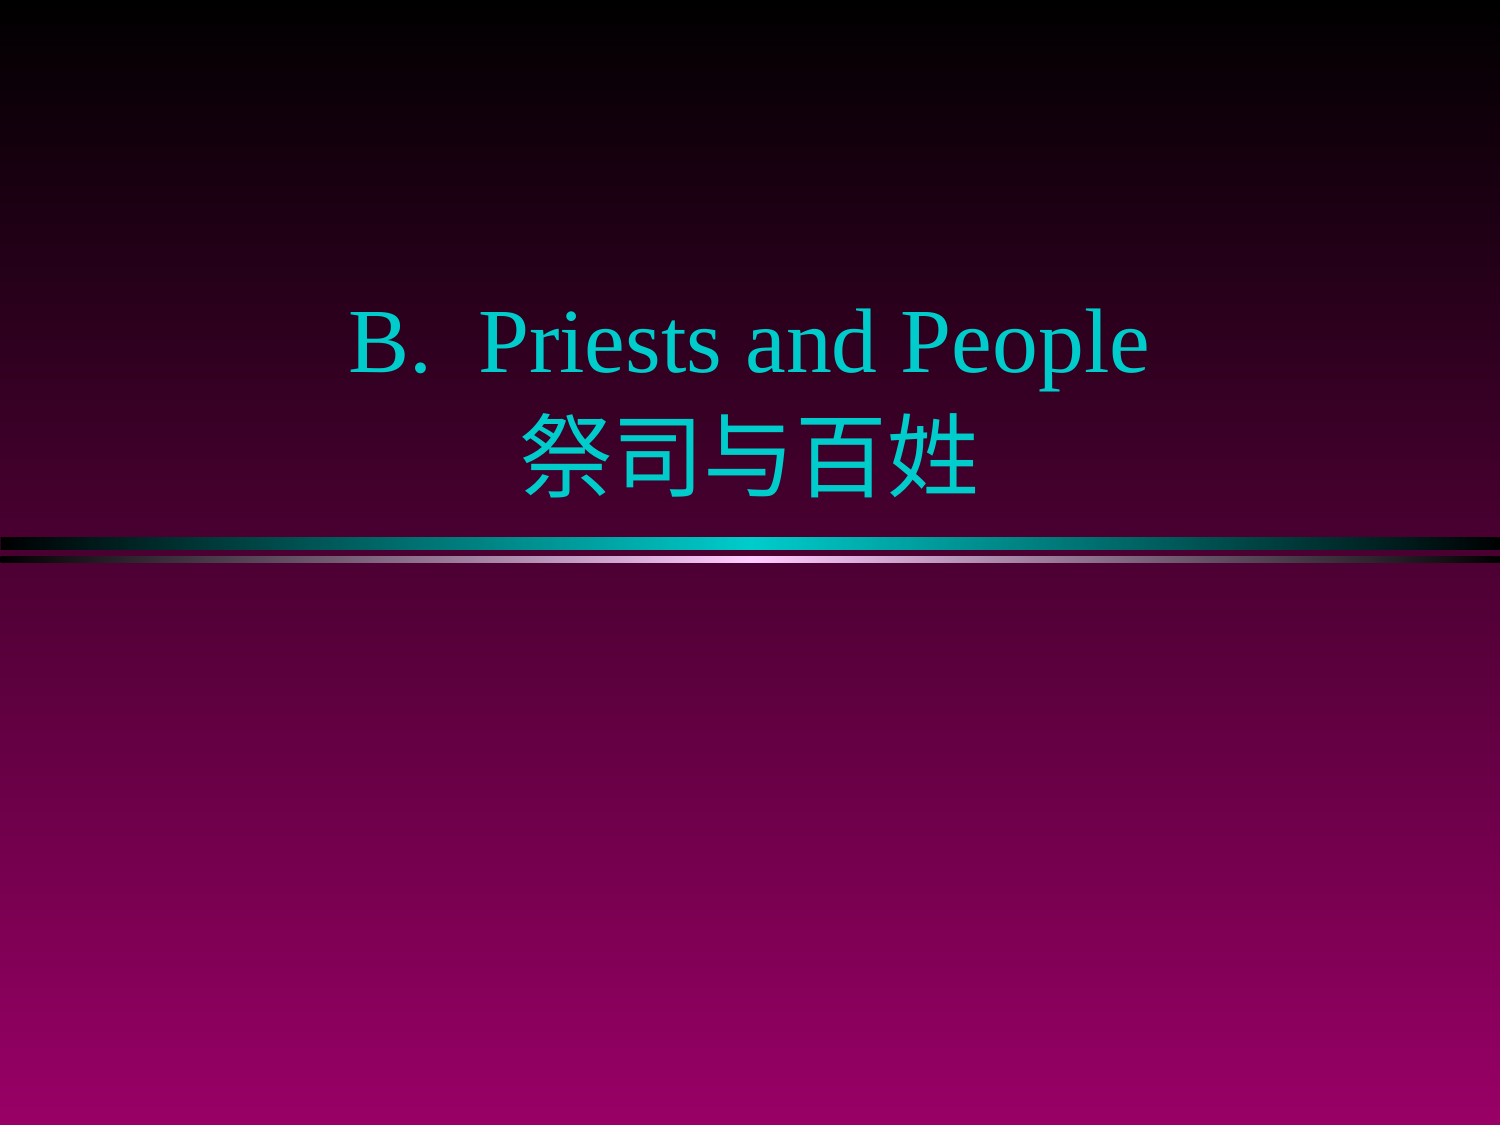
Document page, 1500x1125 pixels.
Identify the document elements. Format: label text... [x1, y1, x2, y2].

title B. Priests and People 祭司与百姓 [118, 301, 1382, 525]
